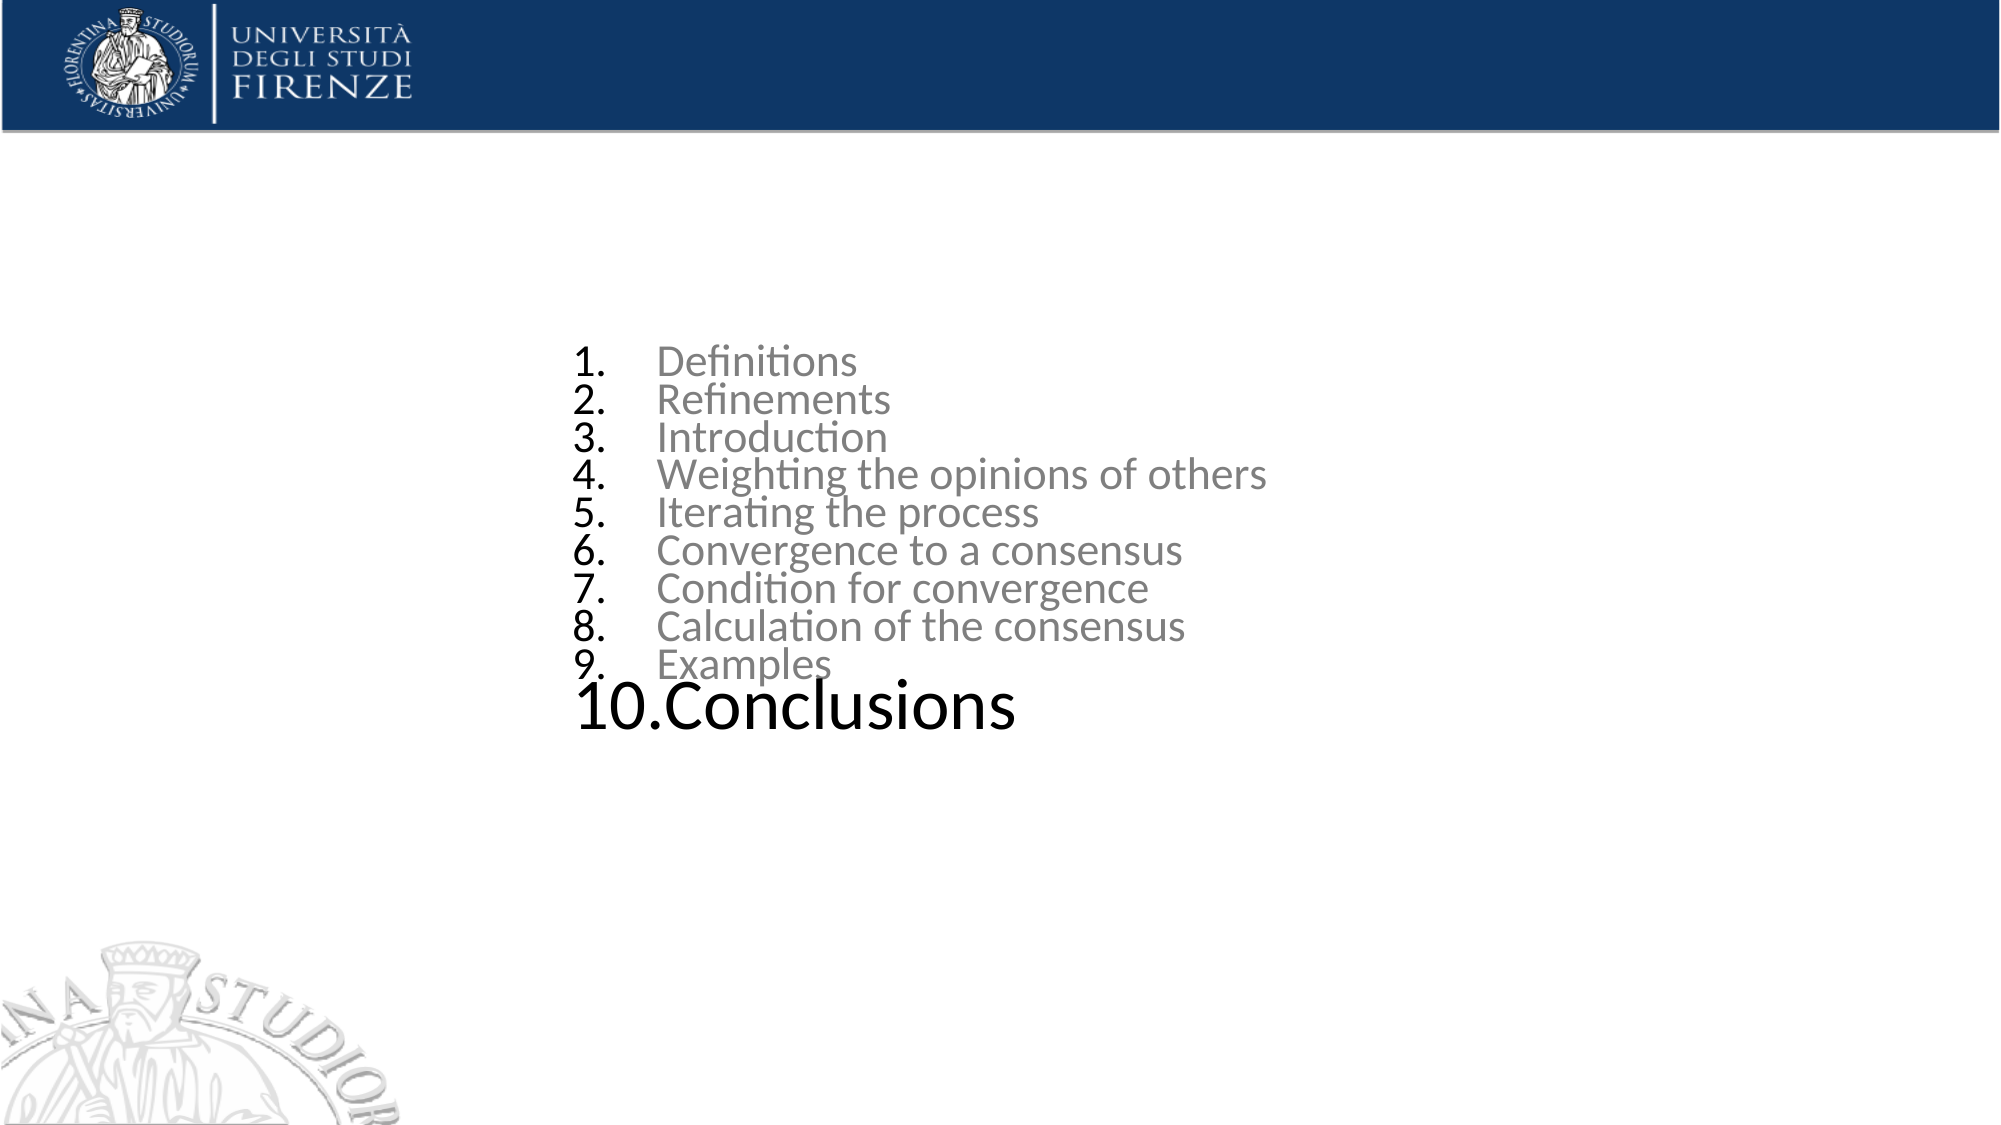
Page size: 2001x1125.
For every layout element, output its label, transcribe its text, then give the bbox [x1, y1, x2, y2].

text_box Definitions Refinements Introduction Weighting the opinions of others Iterating the process Convergence to a consensus Condition for convergence Calculation of the consensus Examples Conclusions [557, 346, 1745, 757]
